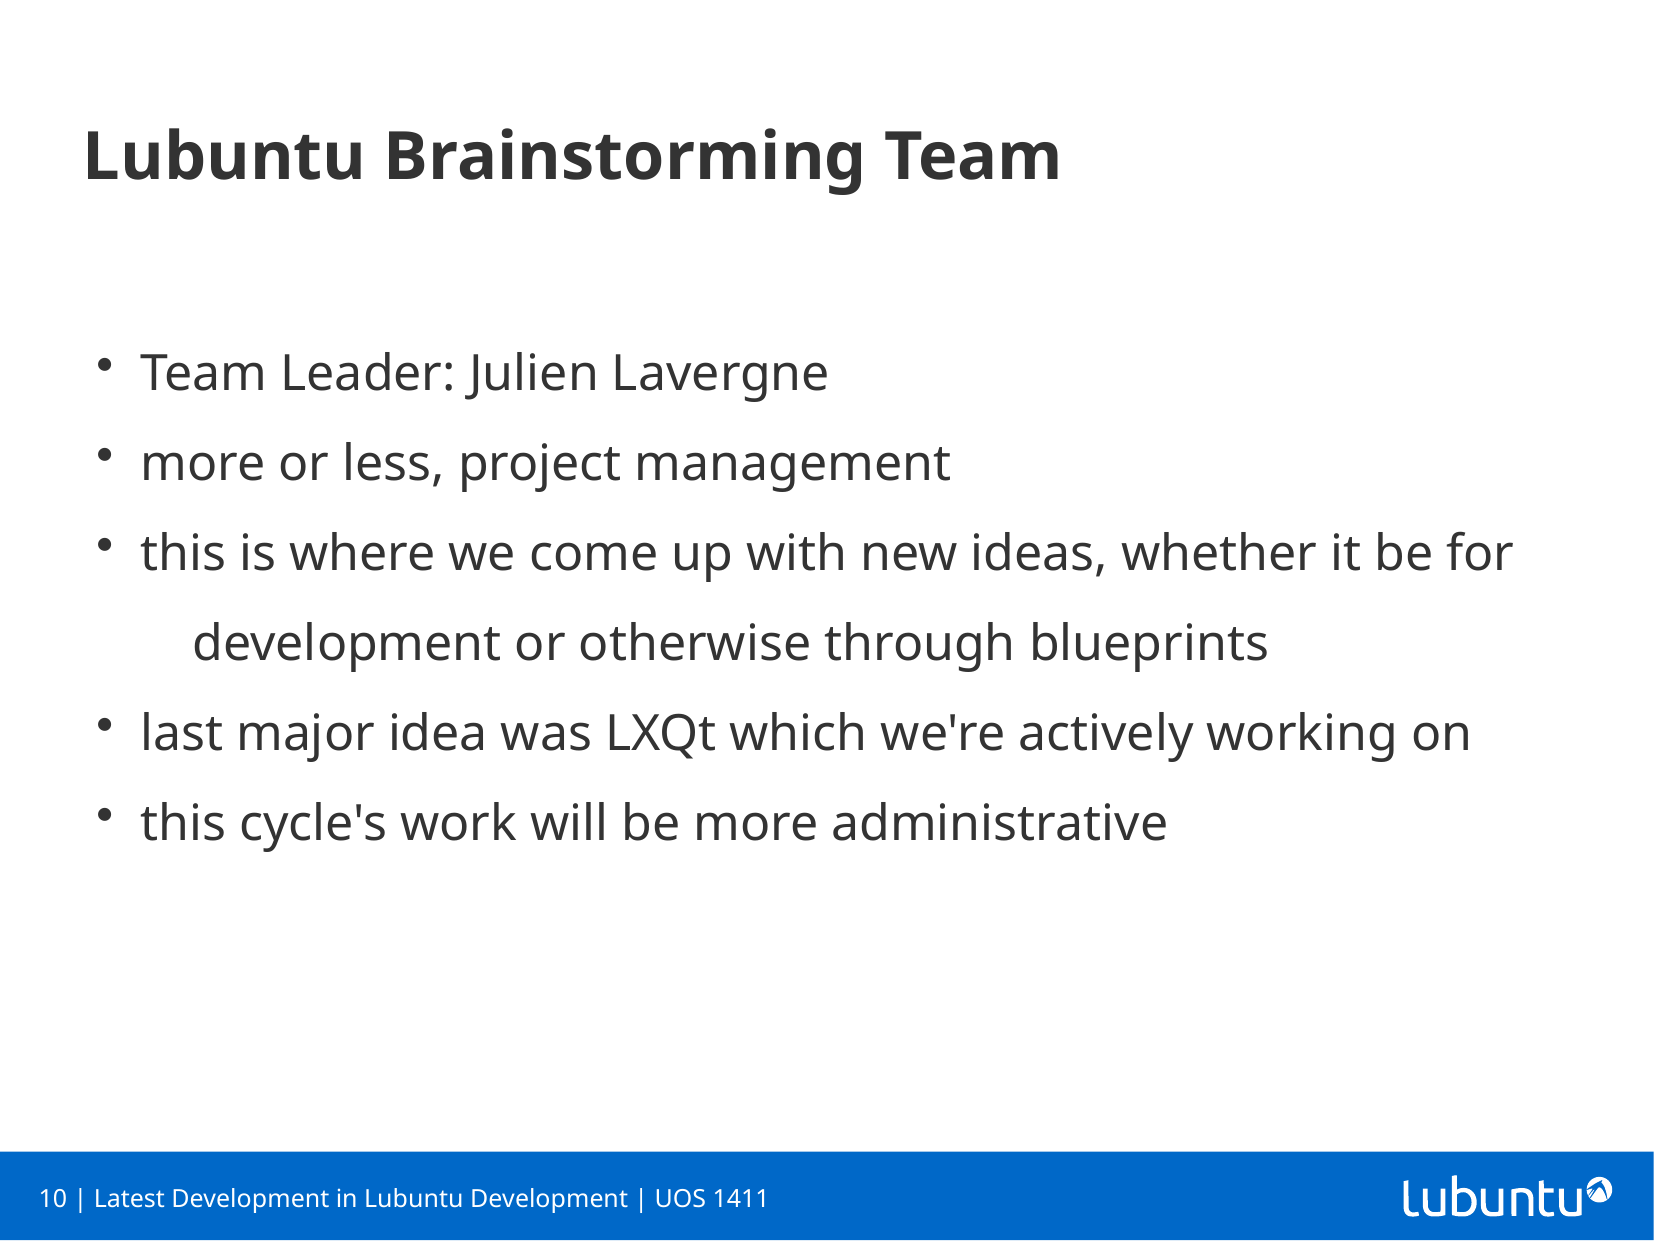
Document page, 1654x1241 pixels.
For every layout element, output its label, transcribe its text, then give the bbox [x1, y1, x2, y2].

list Team Leader: Julien Lavergne more or less, project management this is where we come up with new ideas, whether it be for development or otherwise through blueprints last major idea was LXQt which we're actively working on this cycle's work will be more administrative [87, 301, 1579, 1121]
title Lubuntu Brainstorming Team [82, 49, 1571, 257]
